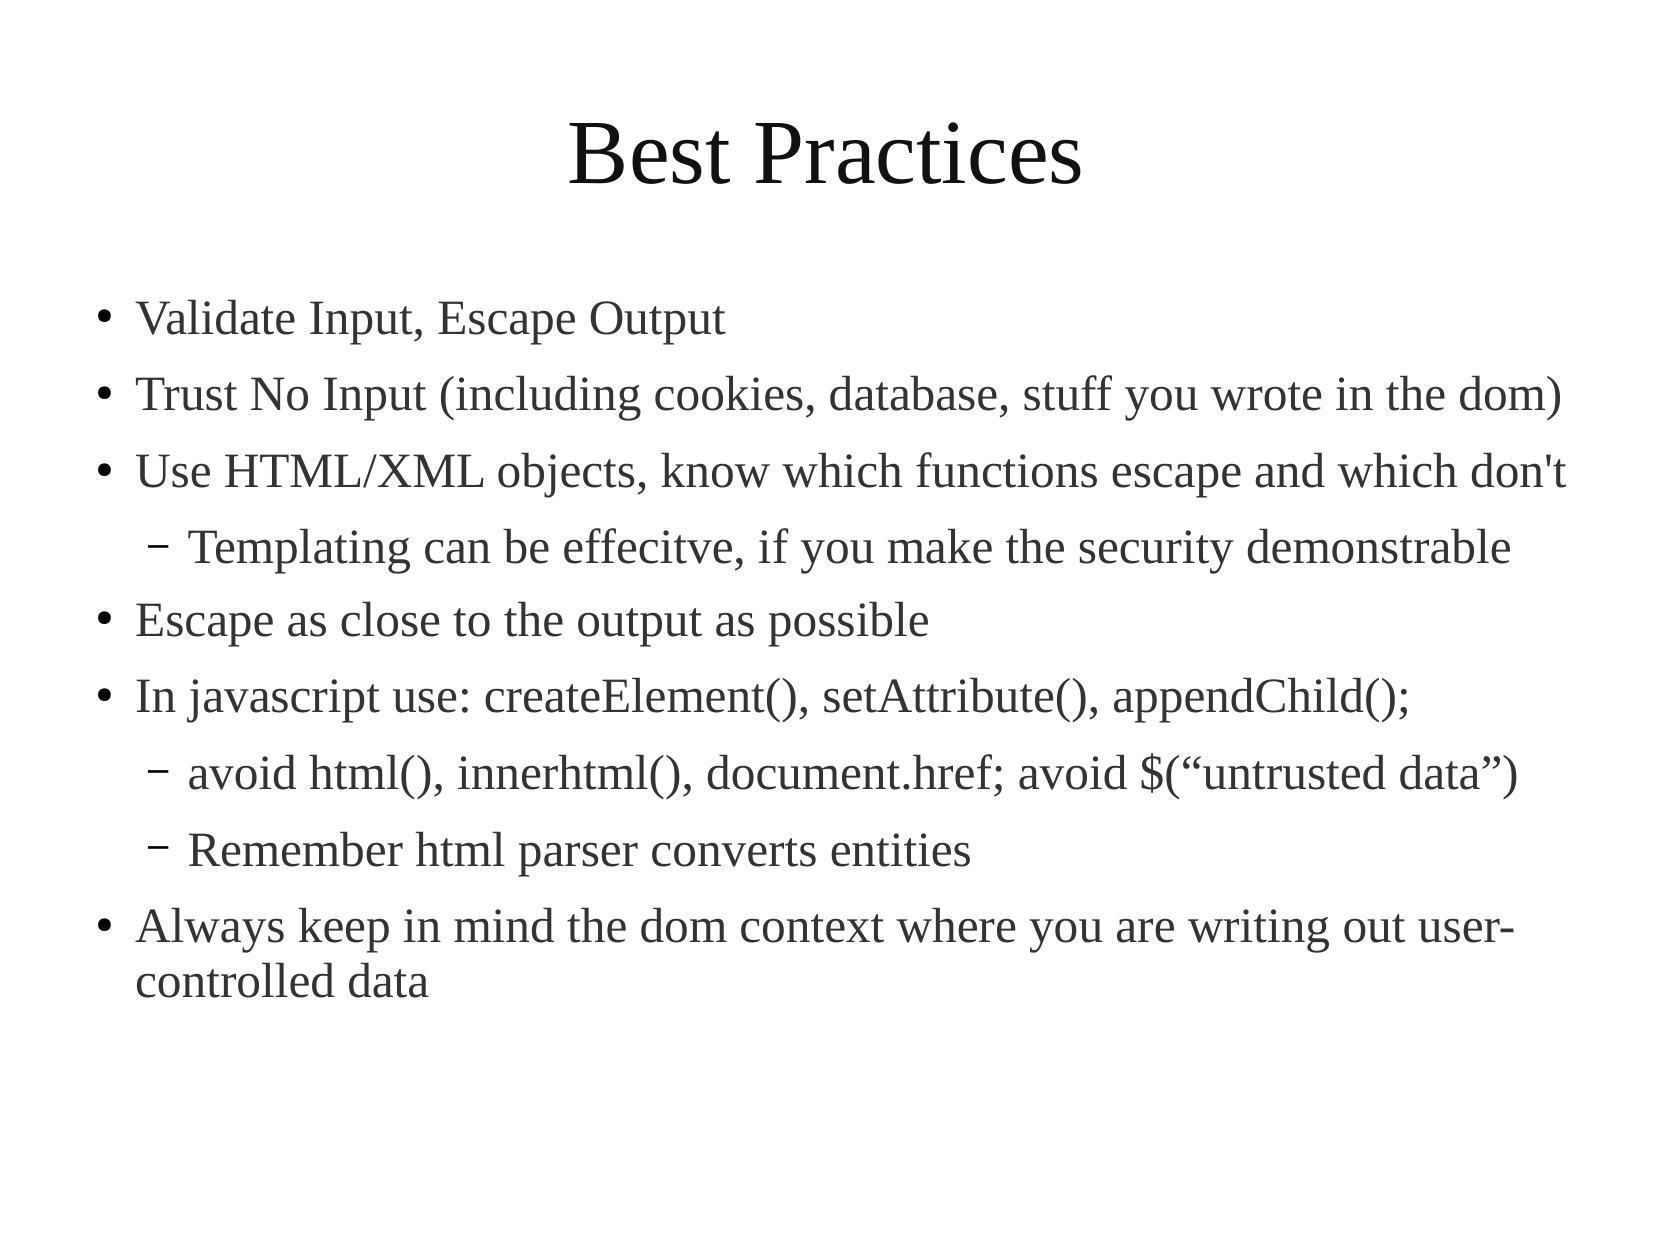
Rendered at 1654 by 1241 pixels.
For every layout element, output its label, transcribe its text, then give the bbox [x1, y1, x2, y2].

title Best Practices [82, 49, 1571, 257]
list Validate Input, Escape Output Trust No Input (including cookies, database, stuff you wrote in the dom) Use HTML/XML objects, know which functions escape and which don't Templating can be effecitve, if you make the security demonstrable Escape as close to the output as possible In javascript use: createElement(), setAttribute(), appendChild(); avoid html(), innerhtml(), document.href; avoid $(“untrusted data”) Remember html parser converts entities Always keep in mind the dom context where you are writing out user-controlled data [82, 290, 1571, 1109]
